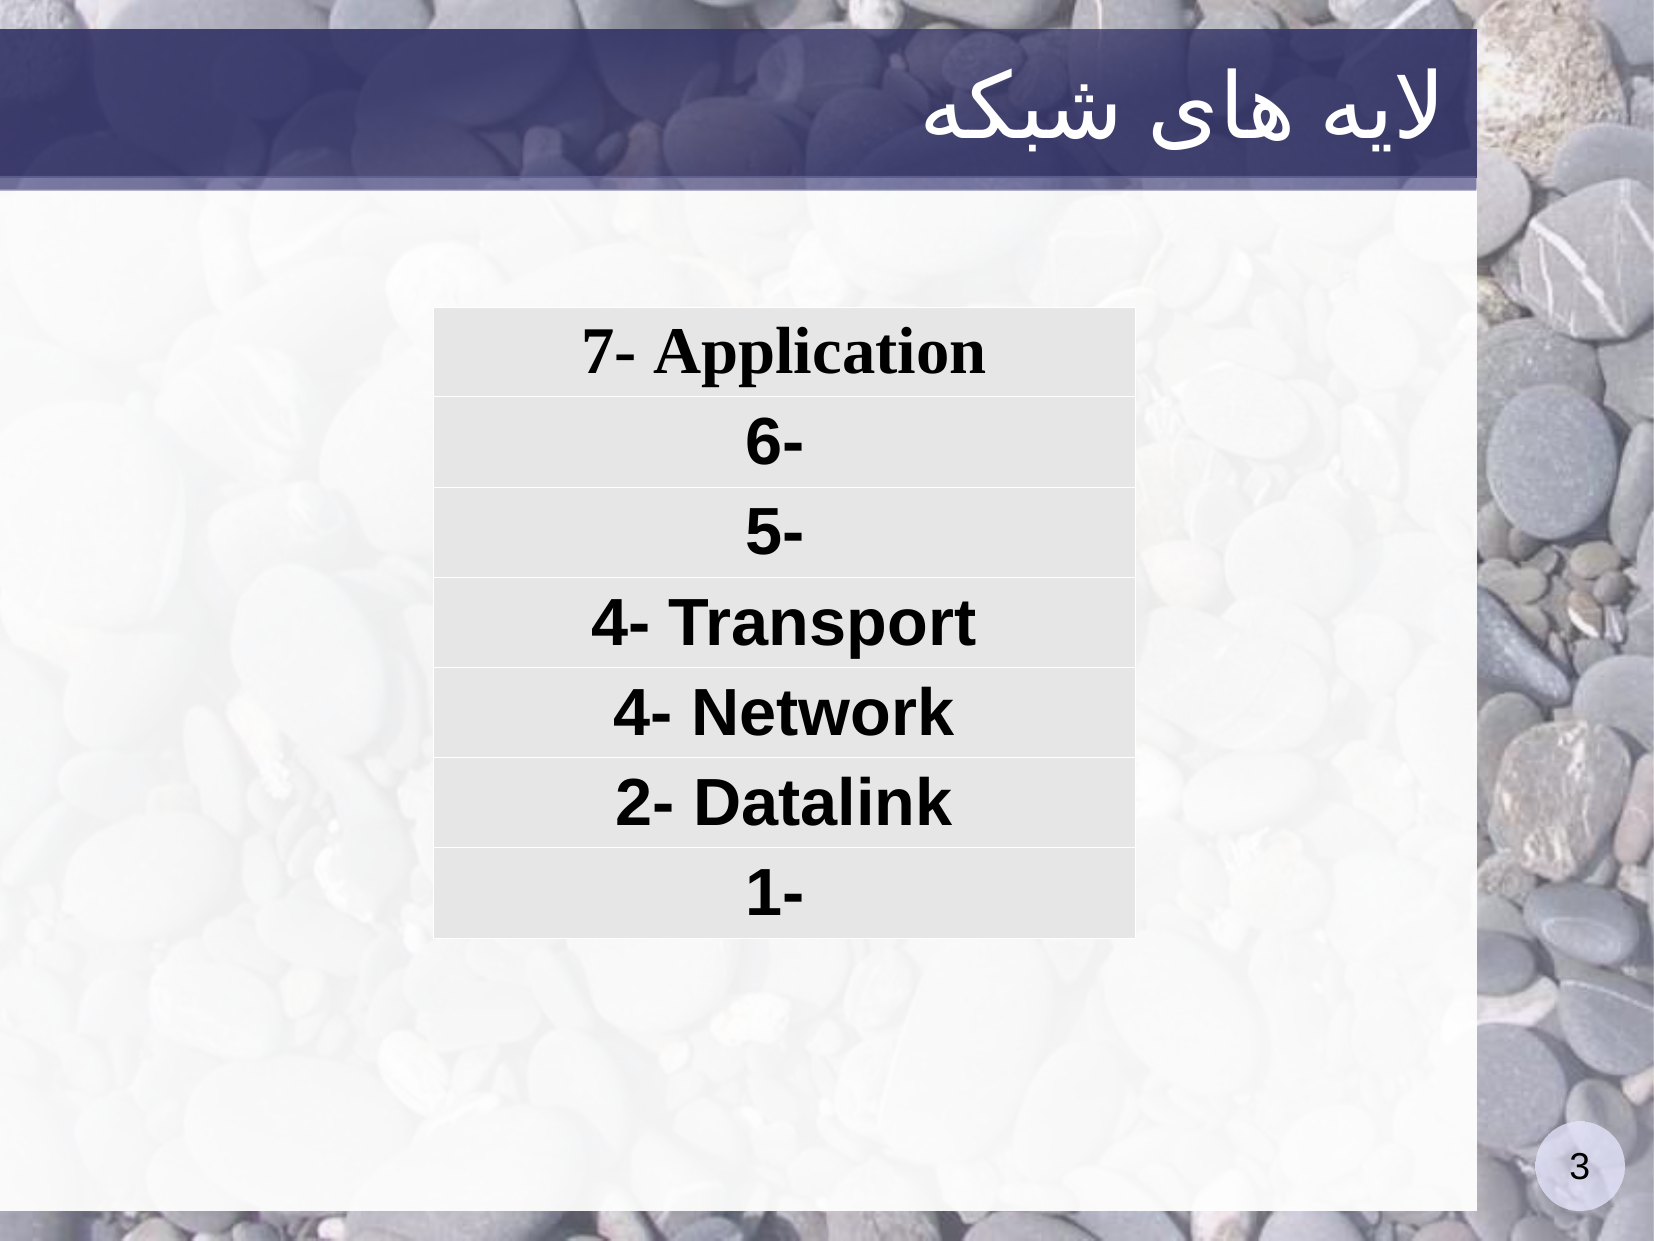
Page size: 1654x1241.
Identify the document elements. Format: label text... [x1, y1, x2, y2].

table_cell 4- Network [434, 668, 1135, 757]
table_cell 4- Transport [434, 578, 1135, 667]
table_cell 5- [434, 488, 1135, 577]
table_cell 6- [434, 397, 1135, 487]
table_cell 1- [434, 848, 1135, 938]
table_cell 2- Datalink [434, 758, 1135, 847]
table_header 7- Application [434, 308, 1135, 396]
title لایه های شبکه [29, 34, 1447, 173]
